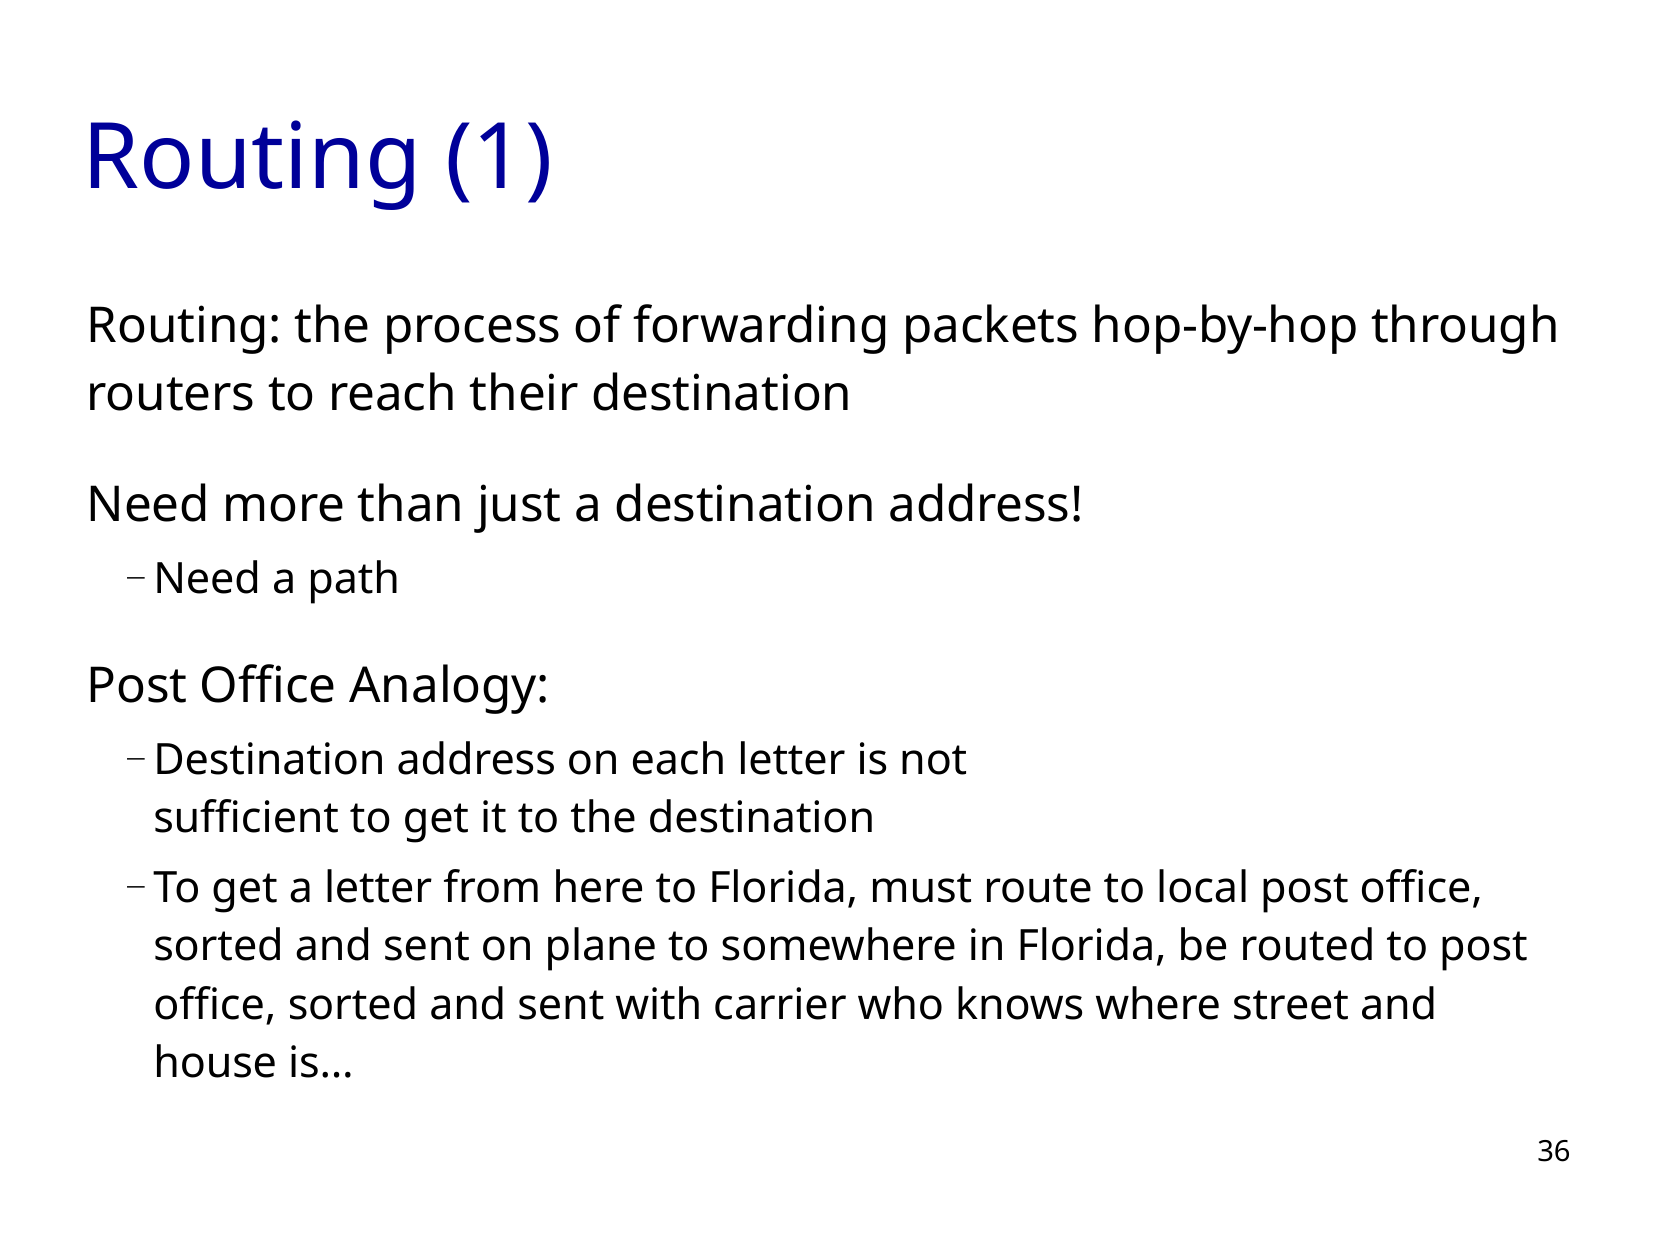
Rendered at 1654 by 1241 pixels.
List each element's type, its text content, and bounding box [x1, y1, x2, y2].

title Routing (1) [82, 49, 1571, 257]
list Routing: the process of forwarding packets hop-by-hop through routers to reach their destination Need more than just a destination address! Need a path Post Office Analogy: Destination address on each letter is not sufficient to get it to the destination To get a letter from here to Florida, must route to local post office, sorted and sent on plane to somewhere in Florida, be routed to post office, sorted and sent with carrier who knows where street and house is… [60, 290, 1571, 1096]
